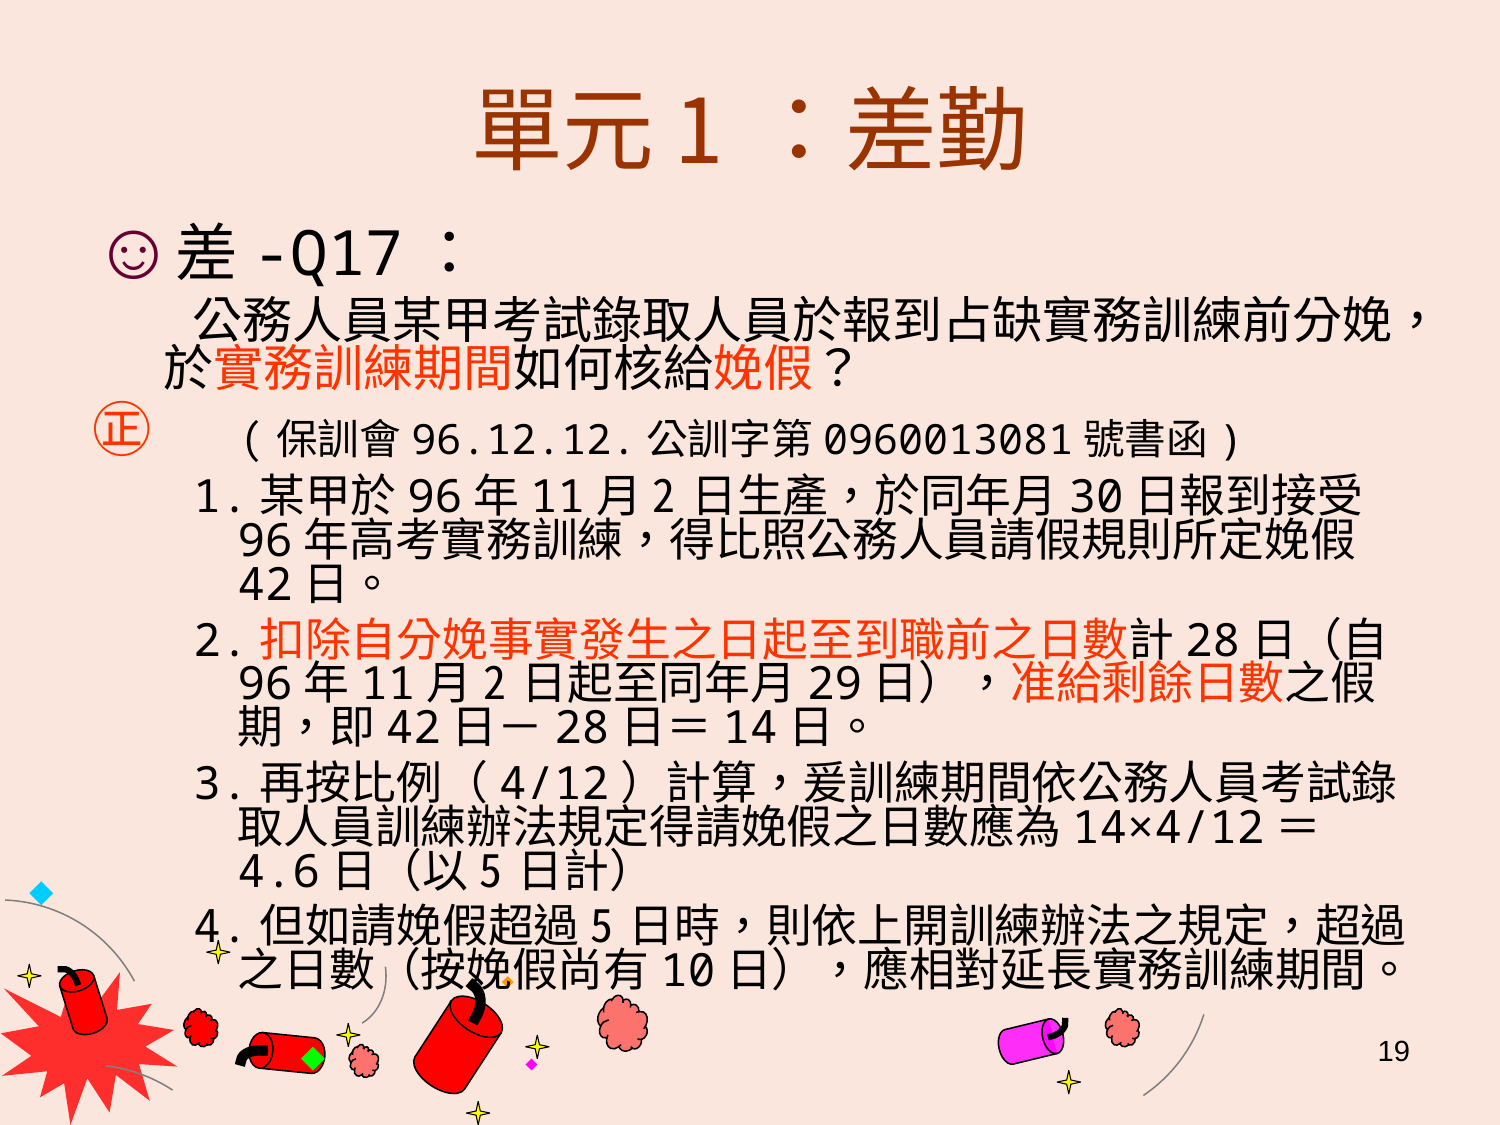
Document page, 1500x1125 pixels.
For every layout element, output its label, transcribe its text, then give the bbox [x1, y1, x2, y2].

text_box <number> [1074, 1024, 1426, 1103]
list 差-Q17： 公務人員某甲考試錄取人員於報到占缺實務訓練前分娩，於實務訓練期間如何核給娩假？ (保訓會96.12.12.公訓字第0960013081號書函) 1.某甲於96年11月2日生產，於同年月30日報到接受96年高考實務訓練，得比照公務人員請假規則所定娩假42日。 2.扣除自分娩事實發生之日起至到職前之日數計28日（自96年11月2日起至同年月29日），准給剩餘日數之假期，即42日－28日＝14日。 3.再按比例（4/12）計算，爰訓練期間依公務人員考試錄取人員訓練辦法規定得請娩假之日數應為14×4/12＝4.6日（以5日計） 4.但如請娩假超過5日時，則依上開訓練辦法之規定，超過之日數（按娩假尚有10日），應相對延長實務訓練期間。 [75, 219, 1426, 1012]
title 單元1：差勤 [75, 45, 1426, 209]
